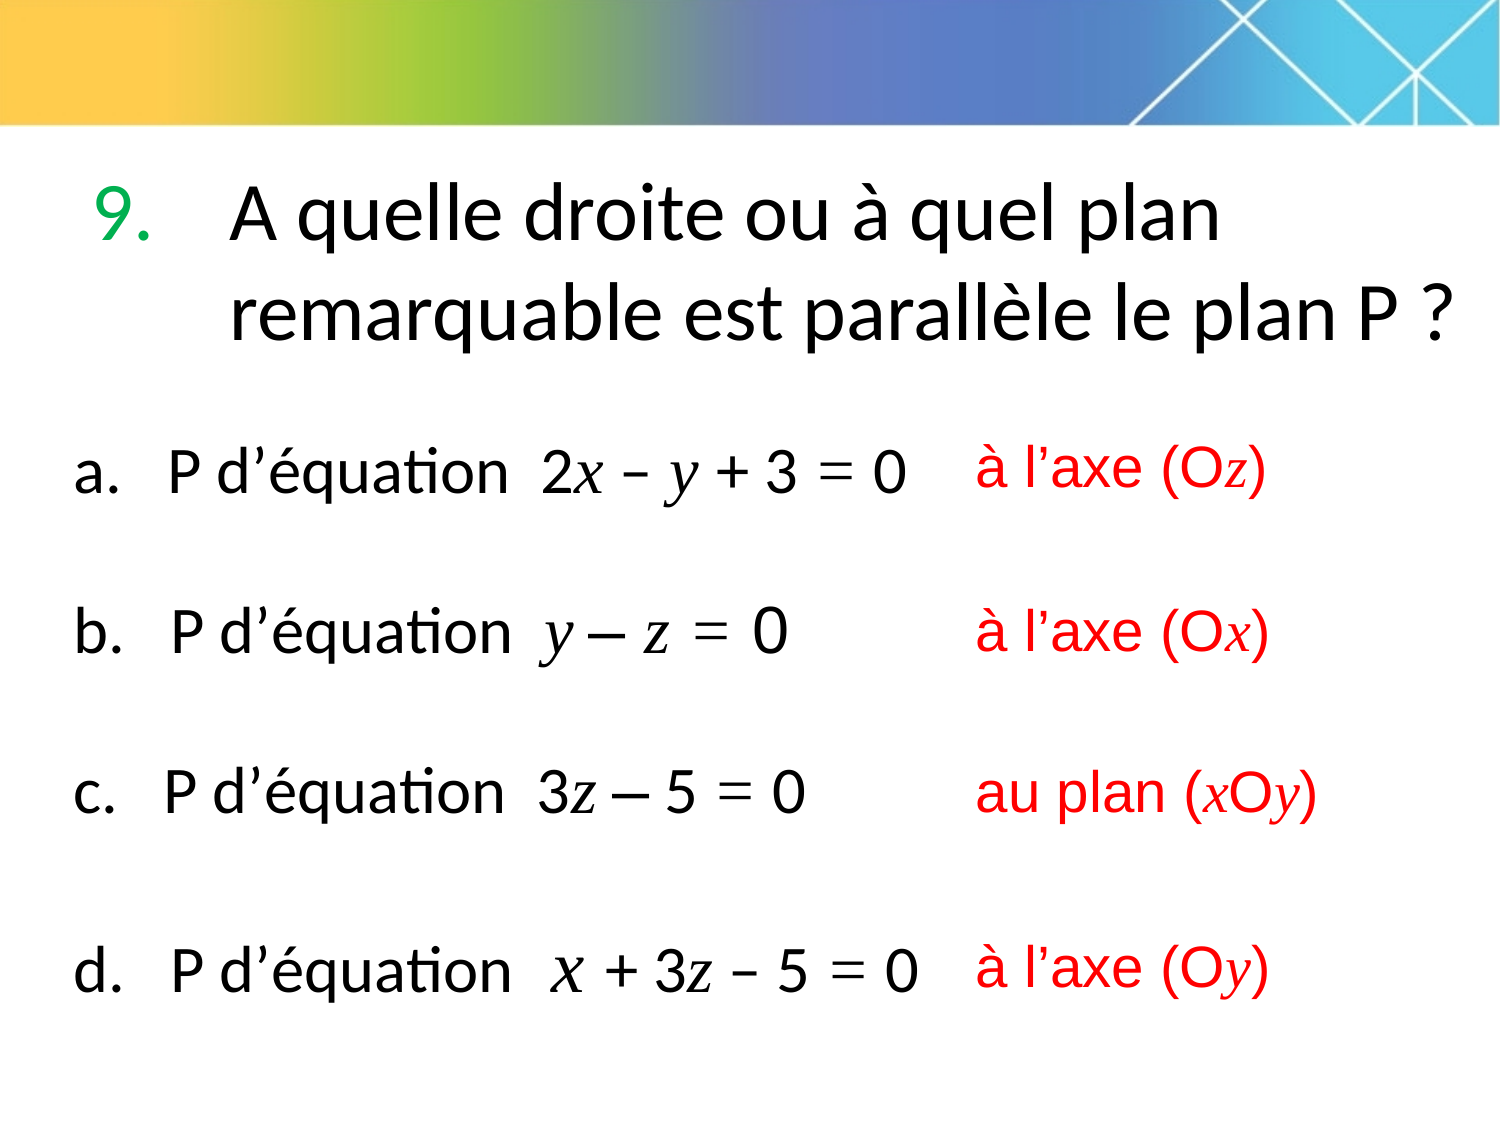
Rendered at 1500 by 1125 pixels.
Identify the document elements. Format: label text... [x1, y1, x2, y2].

title A quelle droite ou à quel plan remarquable est parallèle le plan P ? [76, 149, 1500, 365]
text_box à l’axe (Ox) [960, 585, 1395, 672]
text_box a. P d’équation 2x – y + 3 = 0 b. P d’équation y – z = 0 c. P d’équation 3z – 5 = 0 d. P d’équation x + 3z – 5 = 0 [58, 339, 1454, 1015]
text_box à l’axe (Oz) [960, 421, 1395, 508]
picture [0, 0, 1500, 127]
text_box au plan (xOy) [960, 746, 1395, 832]
text_box à l’axe (Oy) [960, 921, 1395, 1008]
